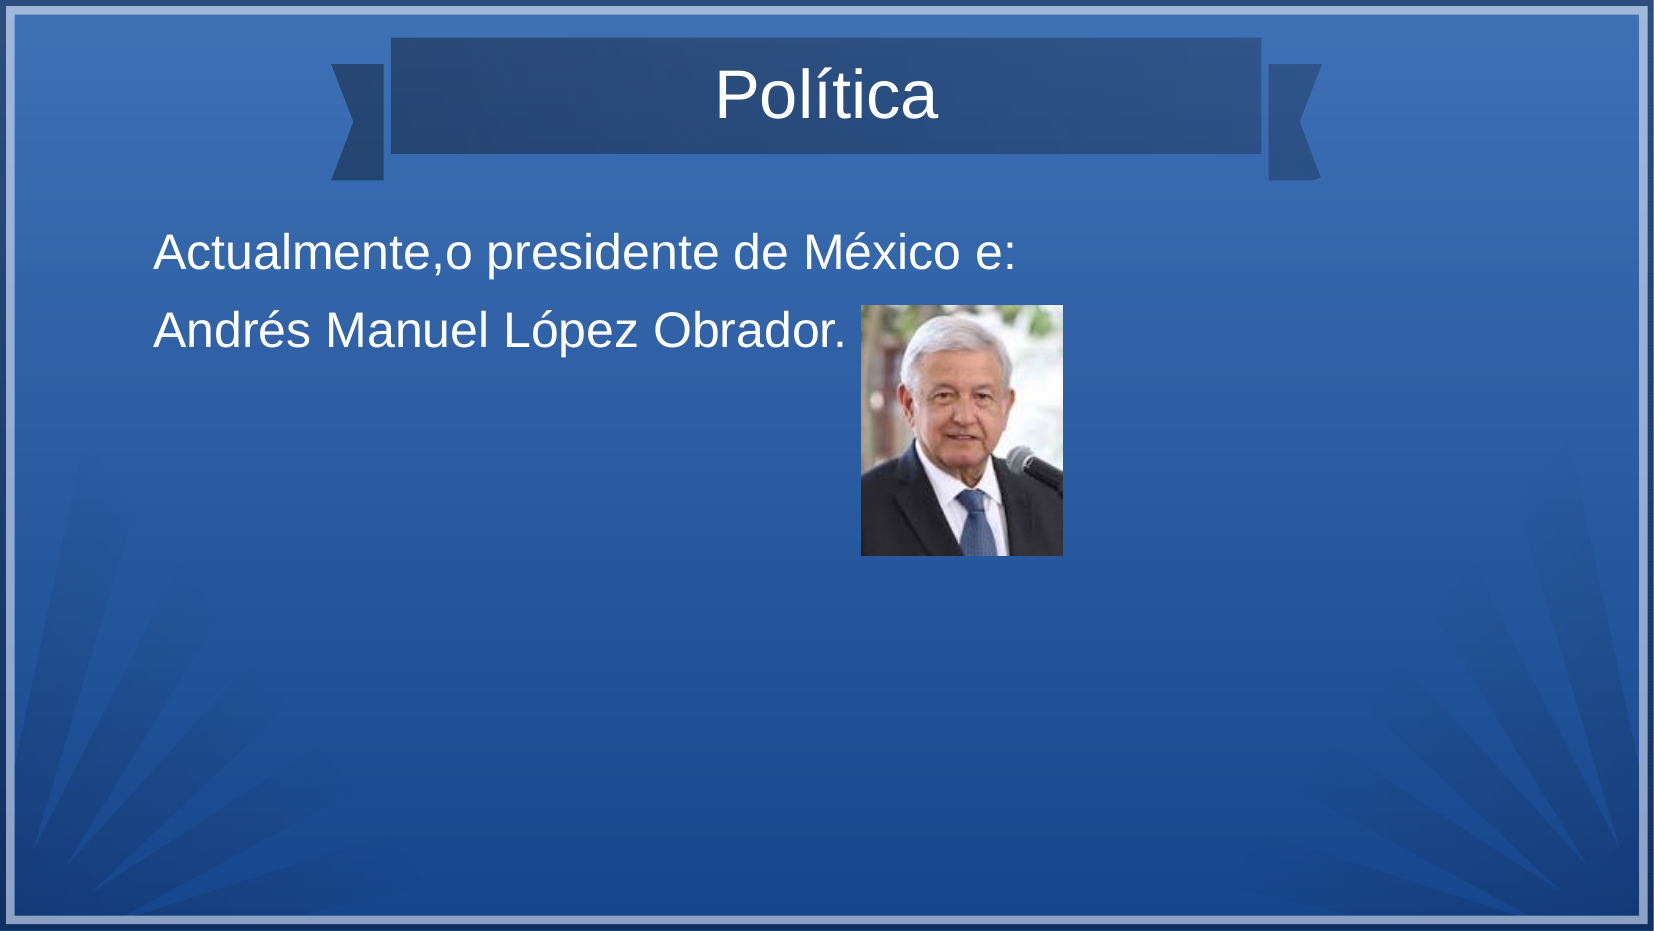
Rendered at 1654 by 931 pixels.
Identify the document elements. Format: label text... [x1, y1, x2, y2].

title Política [389, 35, 1264, 154]
list Actualmente,o presidente de México e: Andrés Manuel López Obrador. [82, 224, 1571, 848]
picture [861, 305, 1063, 556]
